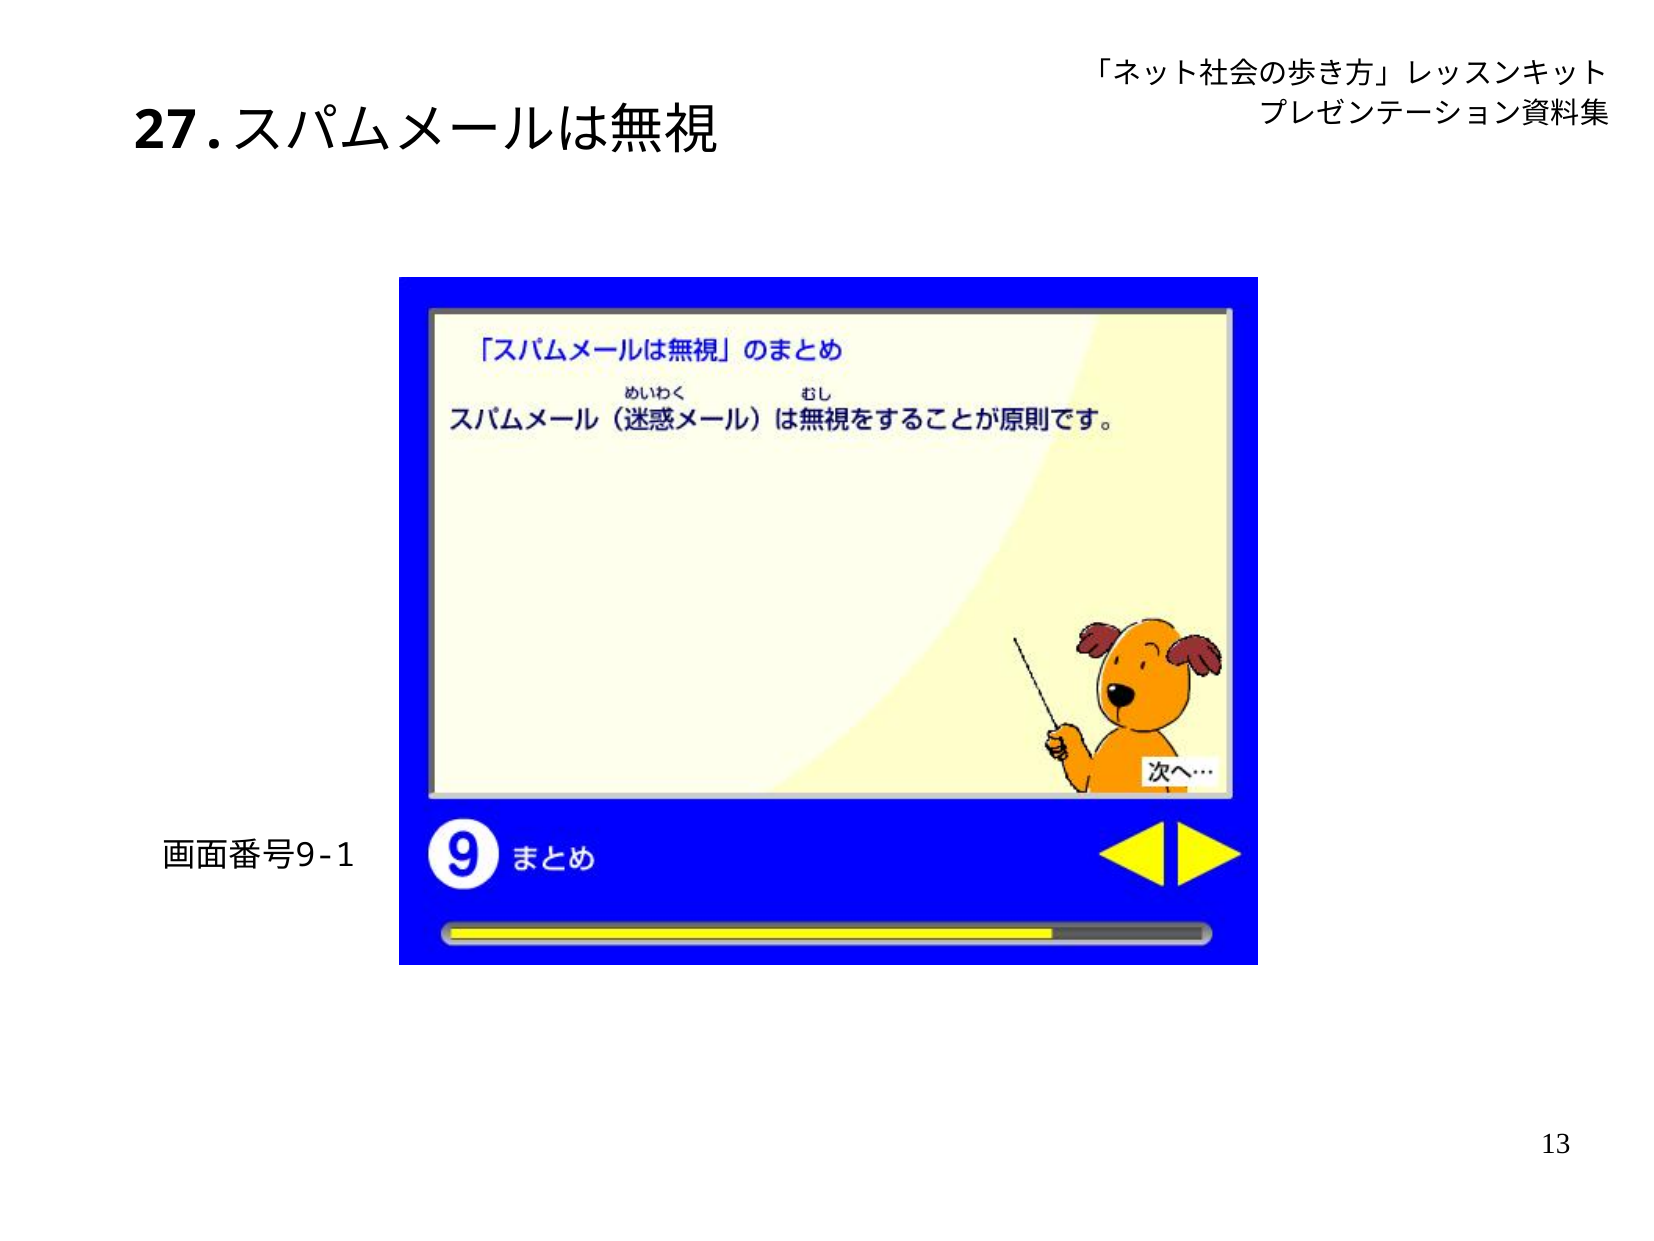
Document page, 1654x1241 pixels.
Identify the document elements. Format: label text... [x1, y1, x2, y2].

text_box 画面番号9-1 [147, 826, 384, 882]
text_box 「ネット社会の歩き方」レッスンキット プレゼンテーション資料集 [1062, 44, 1625, 139]
picture [399, 277, 1258, 965]
text_box 27.スパムメールは無視 [118, 88, 1241, 169]
